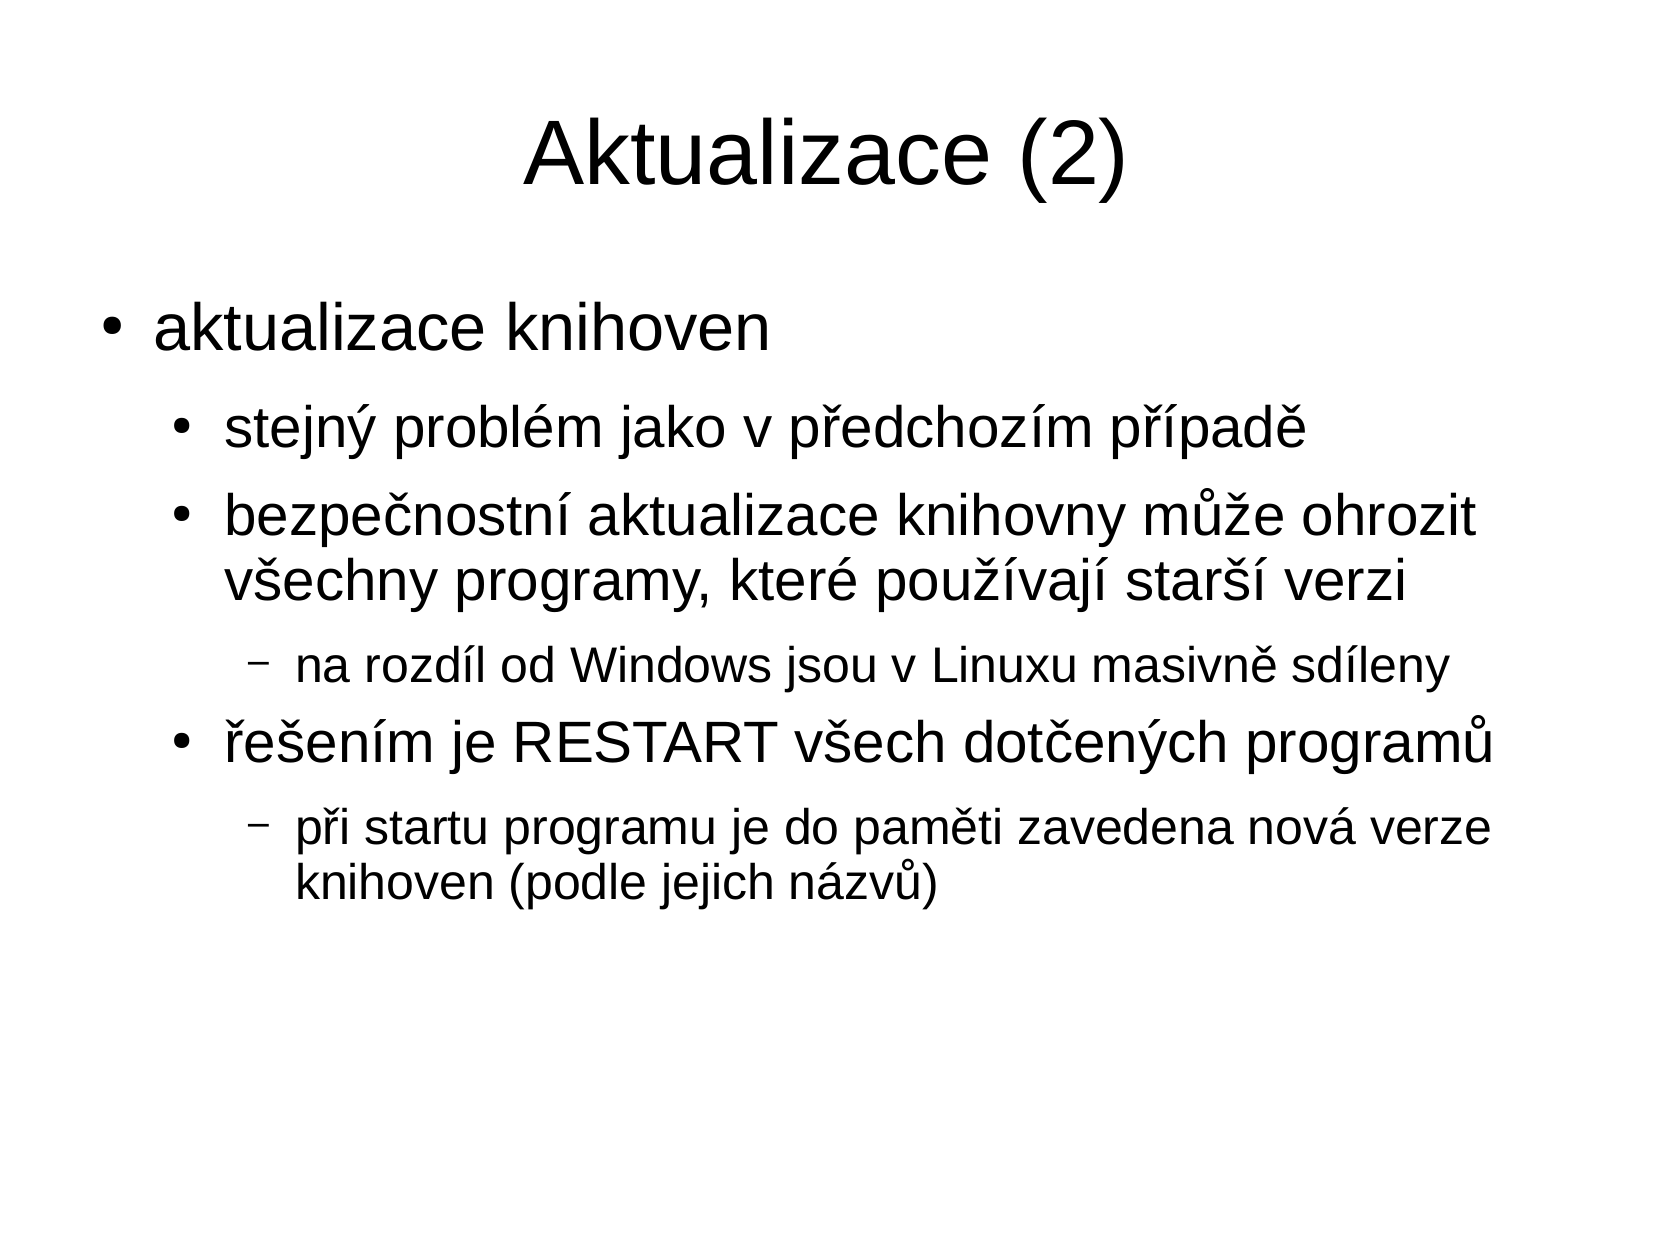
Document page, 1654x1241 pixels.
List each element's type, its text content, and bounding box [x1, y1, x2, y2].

list aktualizace knihoven stejný problém jako v předchozím případě bezpečnostní aktualizace knihovny může ohrozit všechny programy, které používají starší verzi na rozdíl od Windows jsou v Linuxu masivně sdíleny řešením je RESTART všech dotčených programů při startu programu je do paměti zavedena nová verze knihoven (podle jejich názvů) [82, 290, 1571, 1094]
title Aktualizace (2) [82, 56, 1571, 250]
